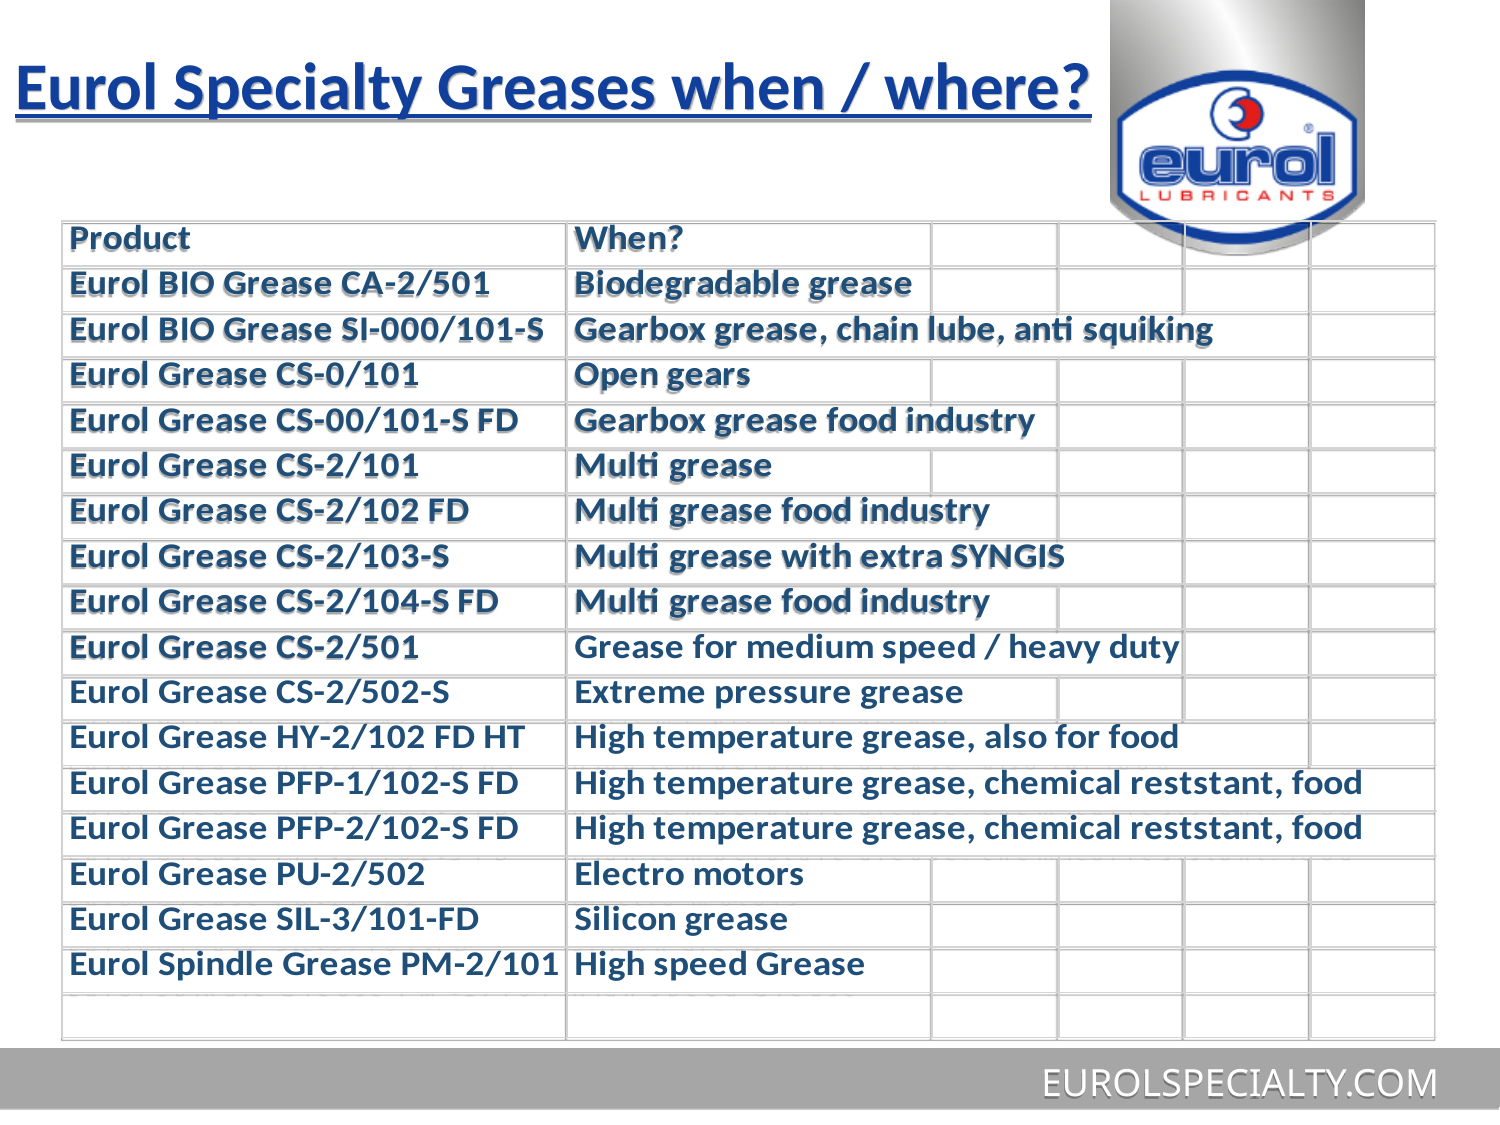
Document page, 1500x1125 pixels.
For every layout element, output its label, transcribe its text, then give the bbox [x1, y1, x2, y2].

text_box Eurol Specialty Greases when / where? [0, 35, 1112, 130]
chart [61, 219, 1439, 1039]
